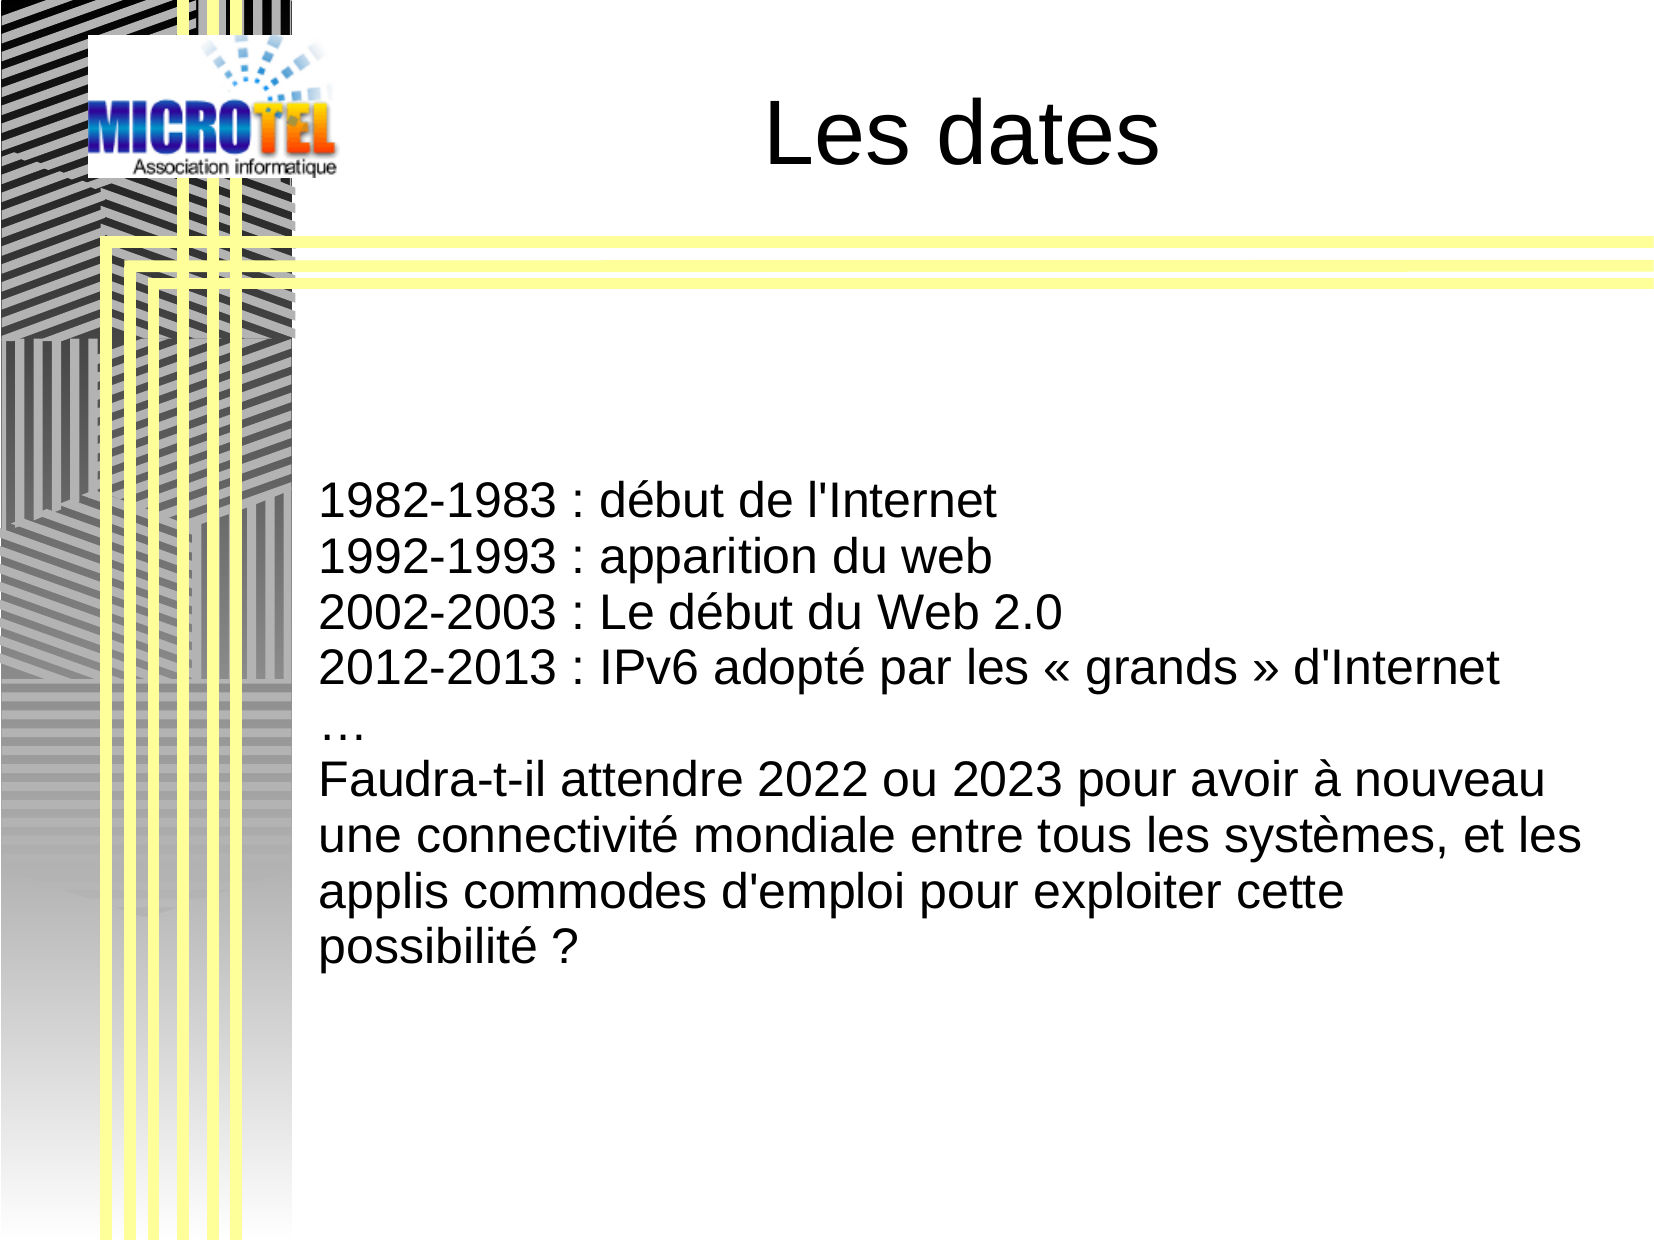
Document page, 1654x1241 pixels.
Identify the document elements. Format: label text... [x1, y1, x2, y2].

title Les dates [354, 29, 1571, 237]
picture [88, 35, 340, 178]
subtitle 1982-1983 : début de l'Internet 1992-1993 : apparition du web 2002-2003 : Le début du Web 2.0 2012-2013 : IPv6 adopté par les « grands » d'Internet … Faudra-t-il attendre 2022 ou 2023 pour avoir à nouveau une connectivité mondiale entre tous les systèmes, et les applis commodes d'emploi pour exploiter cette possibilité ? [318, 295, 1595, 1152]
